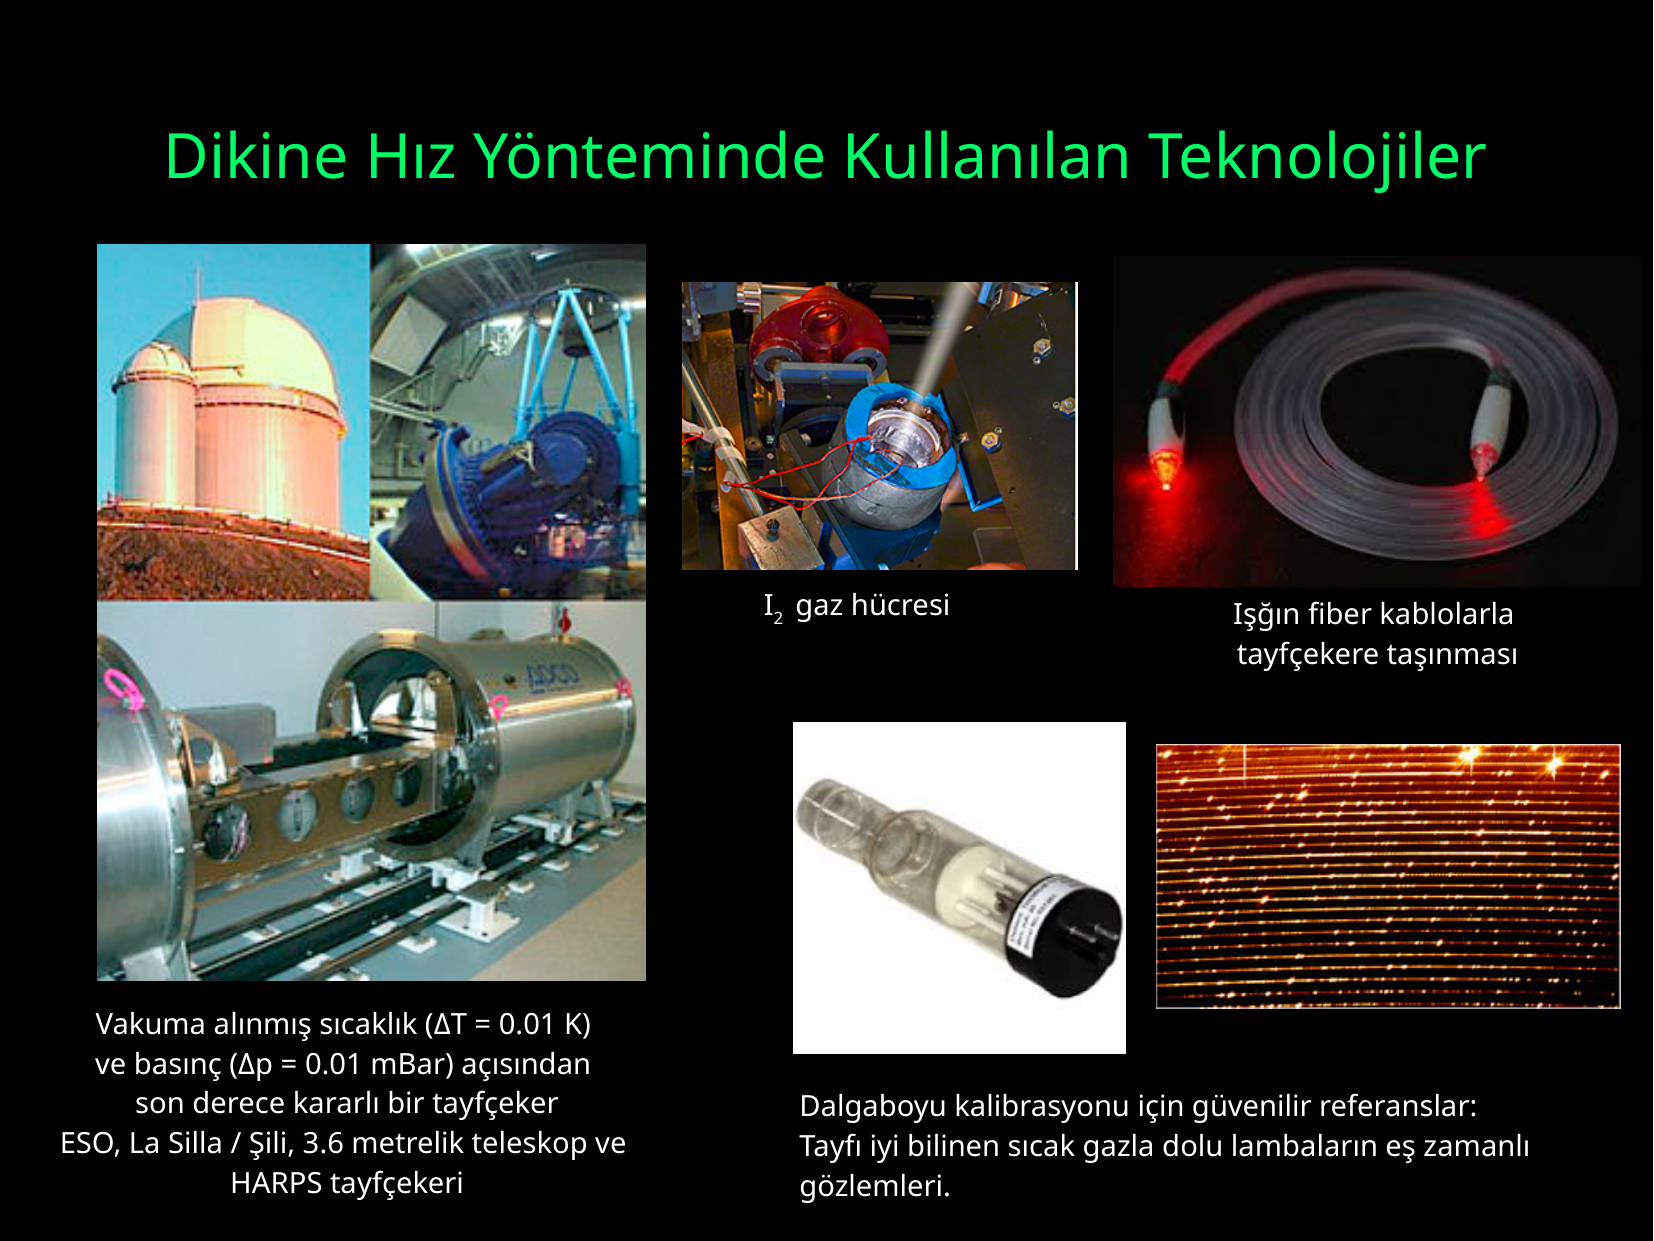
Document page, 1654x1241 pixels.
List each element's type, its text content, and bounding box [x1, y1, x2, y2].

picture [1113, 256, 1641, 587]
text_box I2 gaz hücresi [700, 576, 1014, 634]
text_box Dalgaboyu kalibrasyonu için güvenilir referanslar: Tayfı iyi bilinen sıcak gazla dolu lambaların eş zamanlı gözlemleri. [784, 1078, 1618, 1201]
picture [97, 244, 646, 981]
picture [682, 282, 1078, 570]
title Dikine Hız Yönteminde Kullanılan Teknolojiler [82, 87, 1571, 221]
picture [1156, 744, 1621, 1009]
text_box Vakuma alınmış sıcaklık (ΔT = 0.01 K) ve basınç (Δp = 0.01 mBar) açısından son derece kararlı bir tayfçeker ESO, La Silla / Şili, 3.6 metrelik teleskop ve HARPS tayfçekeri [45, 995, 733, 1190]
picture [793, 722, 1126, 1054]
text_box Işğın fiber kablolarla tayfçekere taşınması [1218, 585, 1562, 673]
